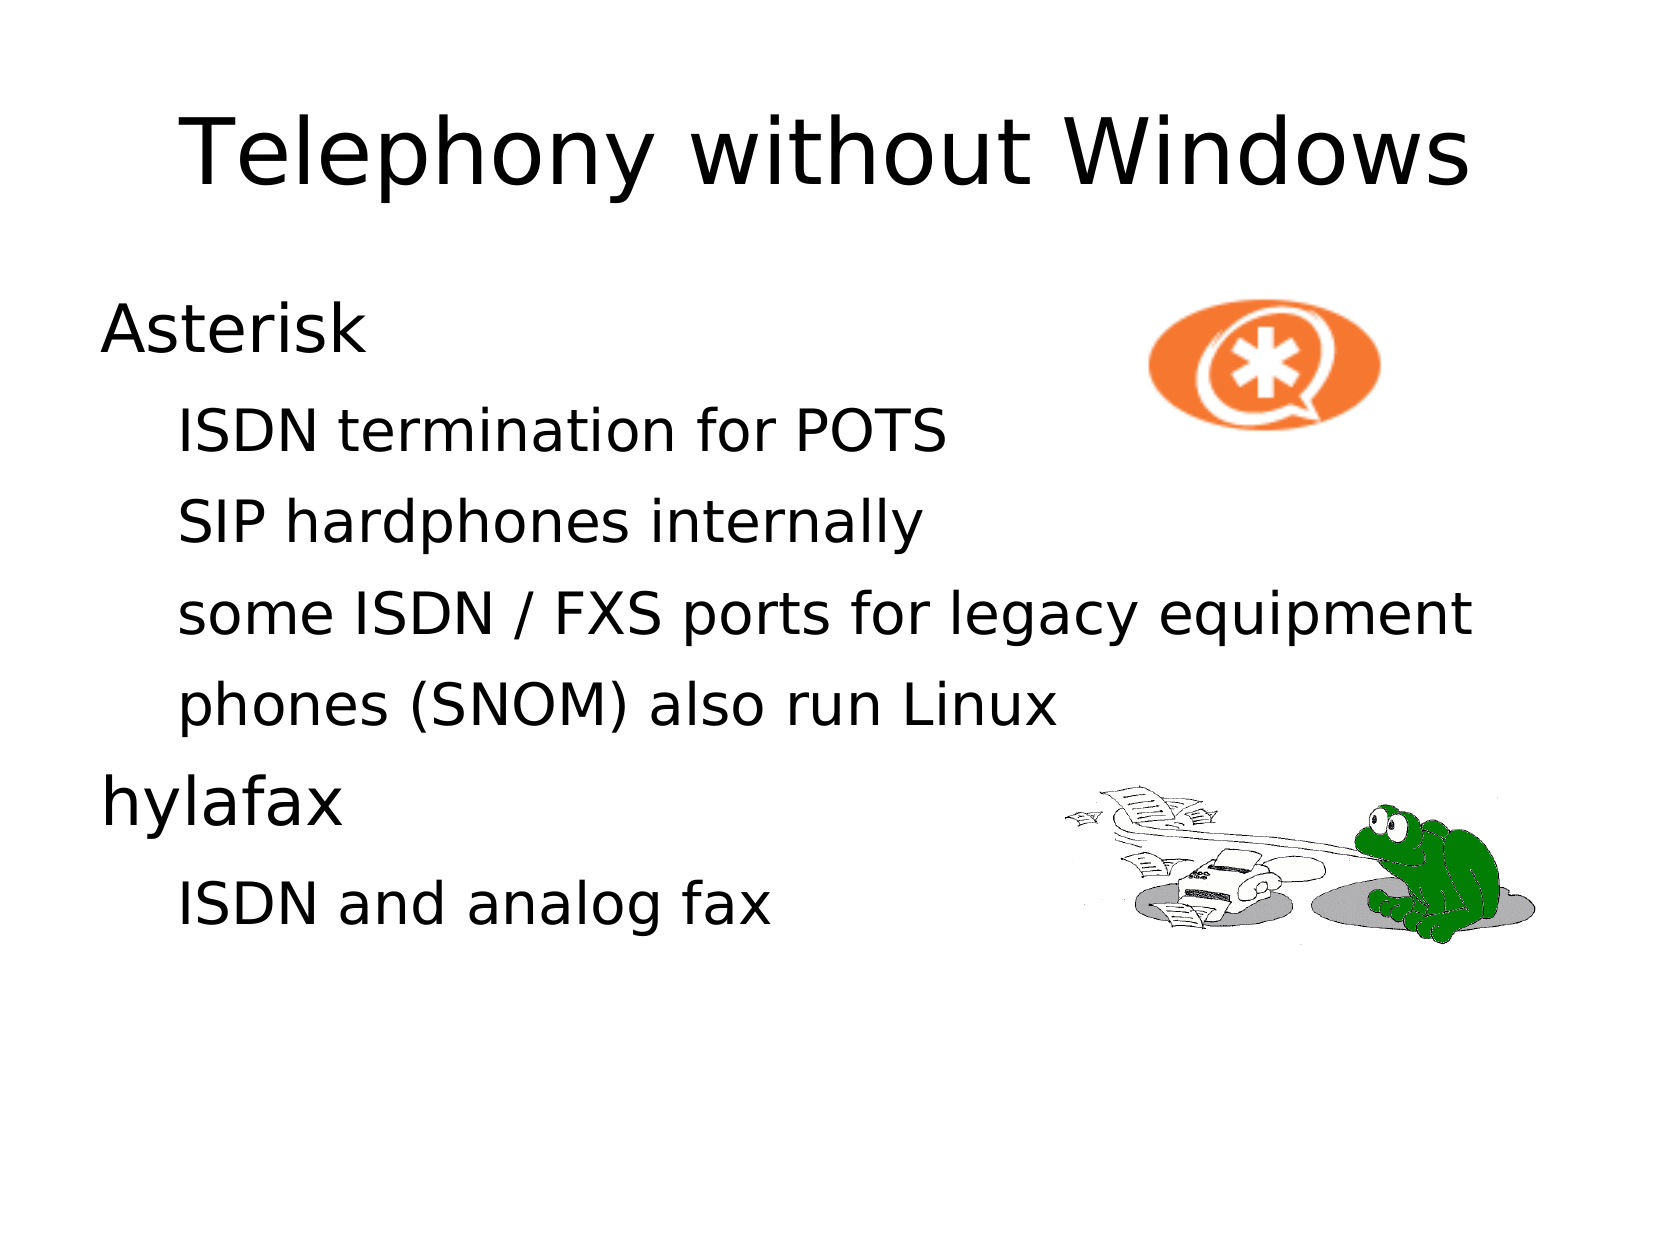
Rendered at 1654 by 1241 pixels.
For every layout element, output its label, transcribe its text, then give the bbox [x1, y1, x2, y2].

list Asterisk ISDN termination for POTS SIP hardphones internally some ISDN / FXS ports for legacy equipment phones (SNOM) also run Linux hylafax ISDN and analog fax [82, 290, 1571, 1109]
picture [1062, 781, 1536, 945]
title Telephony without Windows [82, 49, 1571, 257]
picture [1147, 295, 1384, 434]
